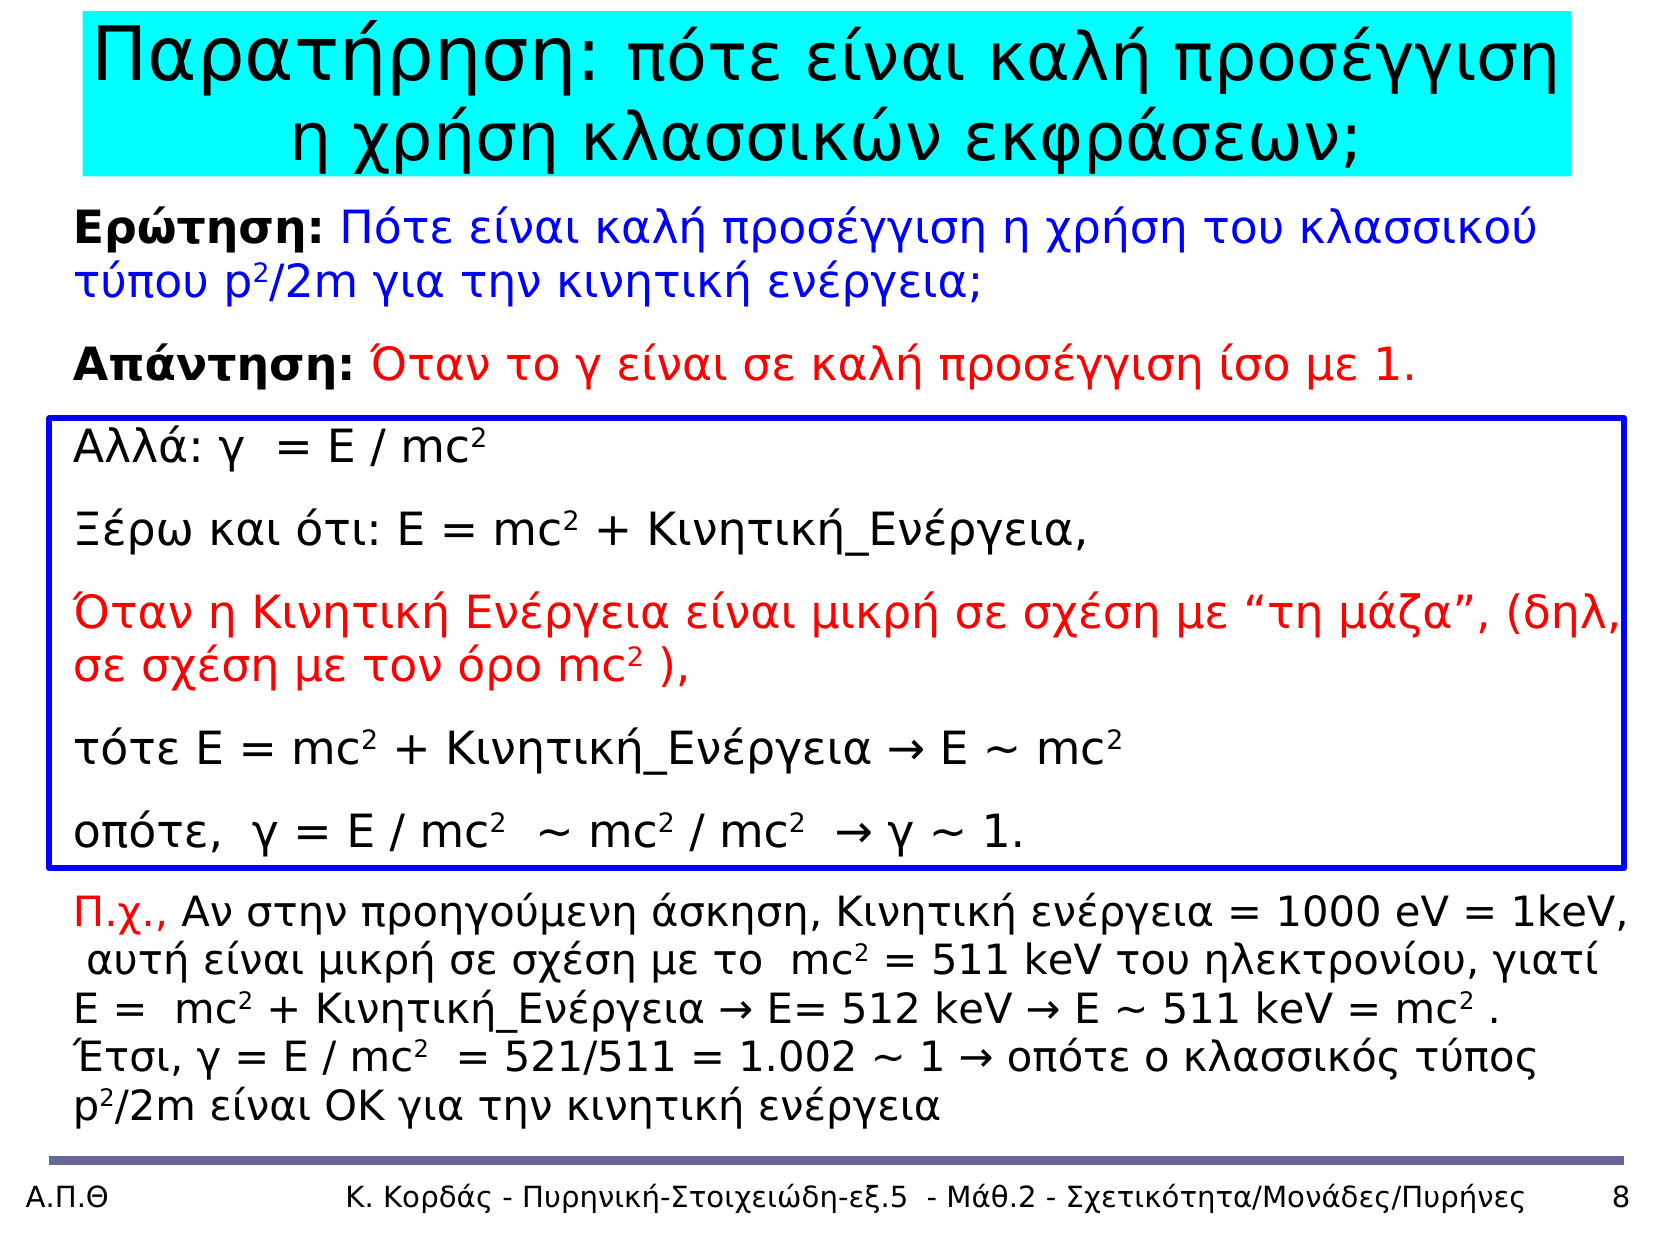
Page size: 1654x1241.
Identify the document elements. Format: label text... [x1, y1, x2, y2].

title Παρατήρηση: πότε είναι καλή προσέγγιση η χρήση κλασσικών εκφράσεων; [82, 11, 1571, 177]
list Ερώτηση: Πότε είναι καλή προσέγγιση η χρήση του κλασσικού τύπου p2/2m για την κινητική ενέργεια; Απάντηση: Όταν το γ είναι σε καλή προσέγγιση ίσο με 1. Αλλά: γ = Ε / mc2 Ξέρω και ότι: Ε = mc2 + Κινητική_Ενέργεια, Όταν η Κινητική Ενέργεια είναι μικρή σε σχέση με “τη μάζα”, (δηλ, σε σχέση με τον όρο mc2 ), τότε Ε = mc2 + Κινητική_Ενέργεια → Ε ~ mc2 οπότε, γ = Ε / mc2 ~ mc2 / mc2 → γ ~ 1. Π.χ., Aν στην προηγούμενη άσκηση, Kινητική ενέργεια = 1000 eV = 1keV, αυτή είναι μικρή σε σχέση με το mc2 = 511 keV του ηλεκτρονίου, γιατί Ε = mc2 + Κινητική_Ενέργεια → Ε= 512 keV → Ε ~ 511 keV = mc2 . Έτσι, γ = Ε / mc2 = 521/511 = 1.002 ~ 1 → οπότε ο κλασσικός τύπος p2/2m είναι ΟΚ για την κινητική ενέργεια [72, 421, 1621, 865]
list Ερώτηση: Πότε είναι καλή προσέγγιση η χρήση του κλασσικού τύπου p2/2m για την κινητική ενέργεια; Απάντηση: Όταν το γ είναι σε καλή προσέγγιση ίσο με 1. Αλλά: γ = Ε / mc2 Ξέρω και ότι: Ε = mc2 + Κινητική_Ενέργεια, Όταν η Κινητική Ενέργεια είναι μικρή σε σχέση με “τη μάζα”, (δηλ, σε σχέση με τον όρο mc2 ), τότε Ε = mc2 + Κινητική_Ενέργεια → Ε ~ mc2 οπότε, γ = Ε / mc2 ~ mc2 / mc2 → γ ~ 1. Π.χ., Aν στην προηγούμενη άσκηση, Kινητική ενέργεια = 1000 eV = 1keV, αυτή είναι μικρή σε σχέση με το mc2 = 511 keV του ηλεκτρονίου, γιατί Ε = mc2 + Κινητική_Ενέργεια → Ε= 512 keV → Ε ~ 511 keV = mc2 . Έτσι, γ = Ε / mc2 = 521/511 = 1.002 ~ 1 → οπότε ο κλασσικός τύπος p2/2m είναι ΟΚ για την κινητική ενέργεια [72, 201, 1637, 1158]
